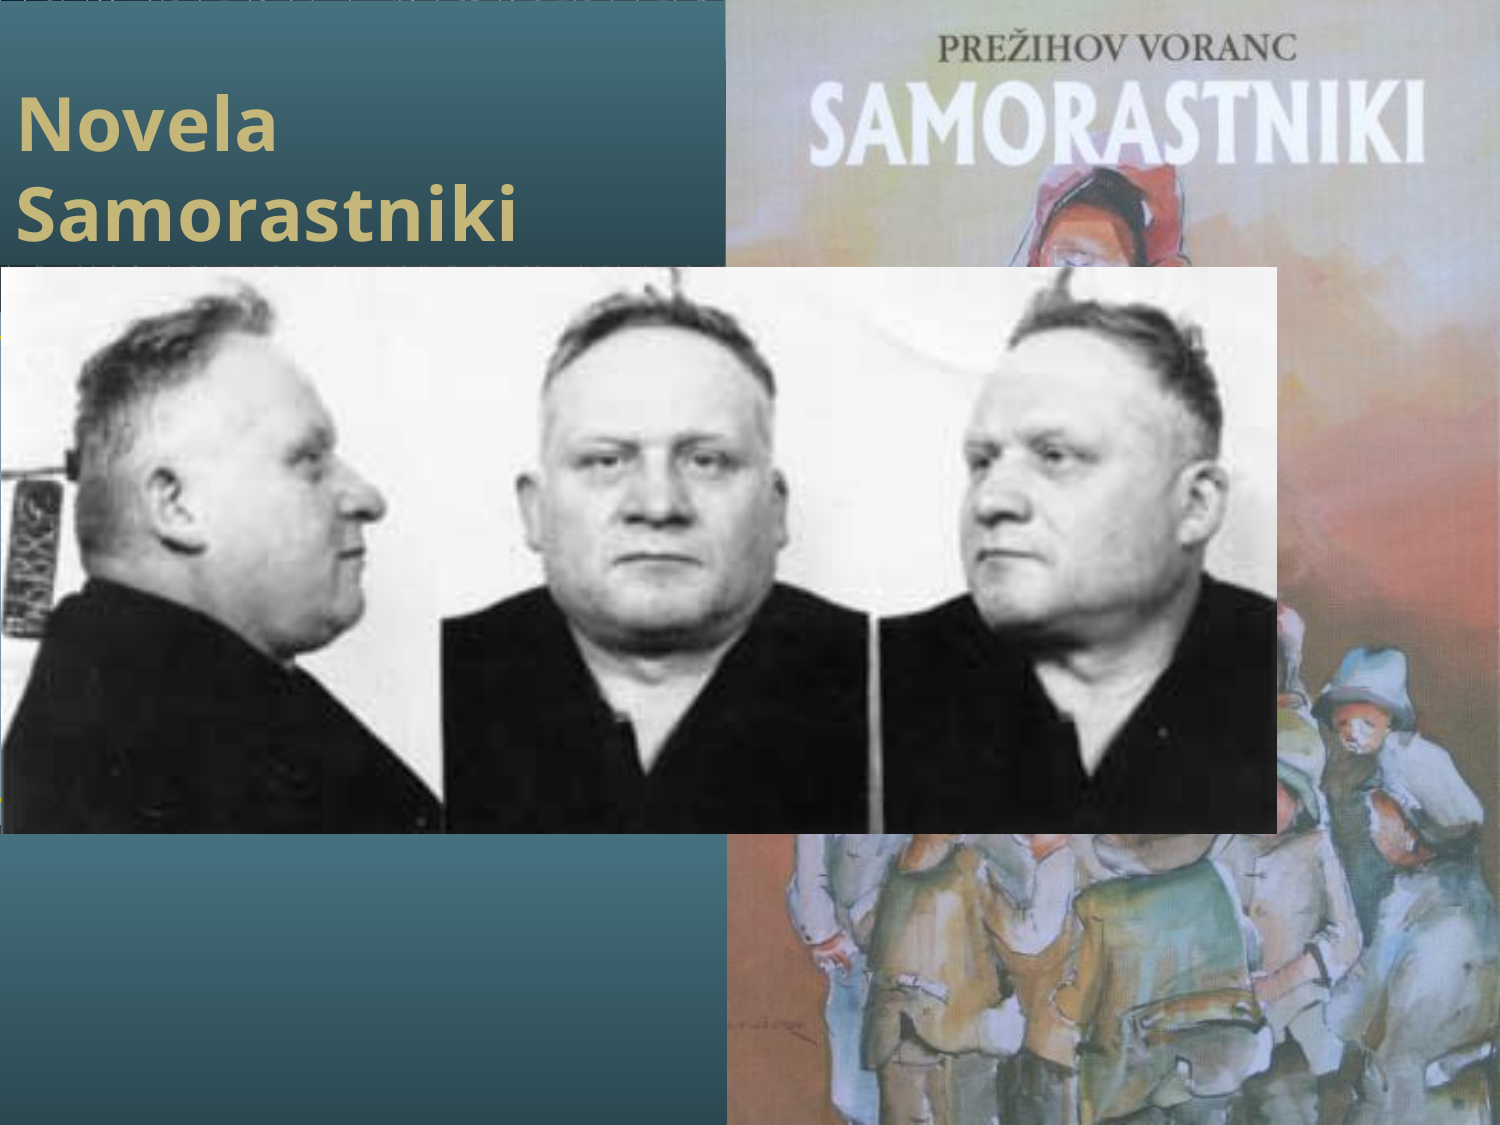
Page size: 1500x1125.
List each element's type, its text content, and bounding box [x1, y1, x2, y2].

picture [0, 0, 1500, 1125]
title Novela Samorastniki [0, 1, 725, 265]
subtitle [0, 834, 727, 1125]
